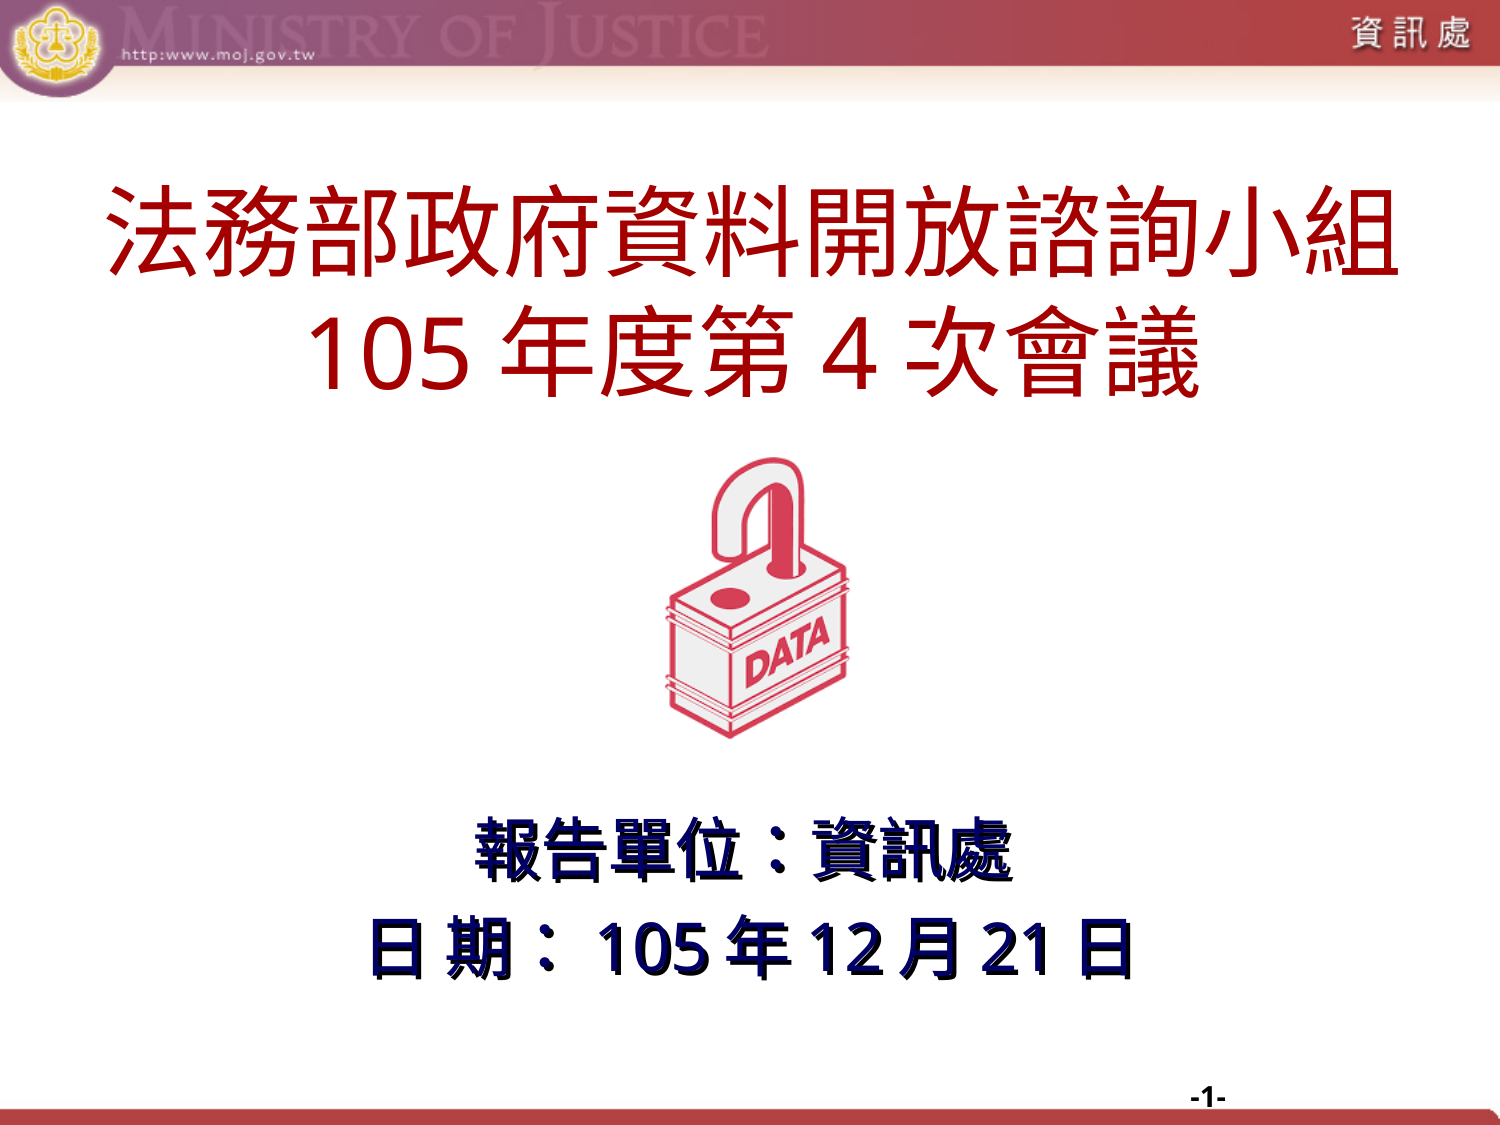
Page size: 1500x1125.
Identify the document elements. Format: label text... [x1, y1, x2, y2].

list 報告單位：資訊處 日 期：105年12月21日 [159, 798, 1341, 995]
text_box -1- [1175, 1070, 1488, 1109]
text_box 法務部政府資料開放諮詢小組 105年度第4次會議 [44, 162, 1461, 417]
picture [608, 444, 908, 744]
